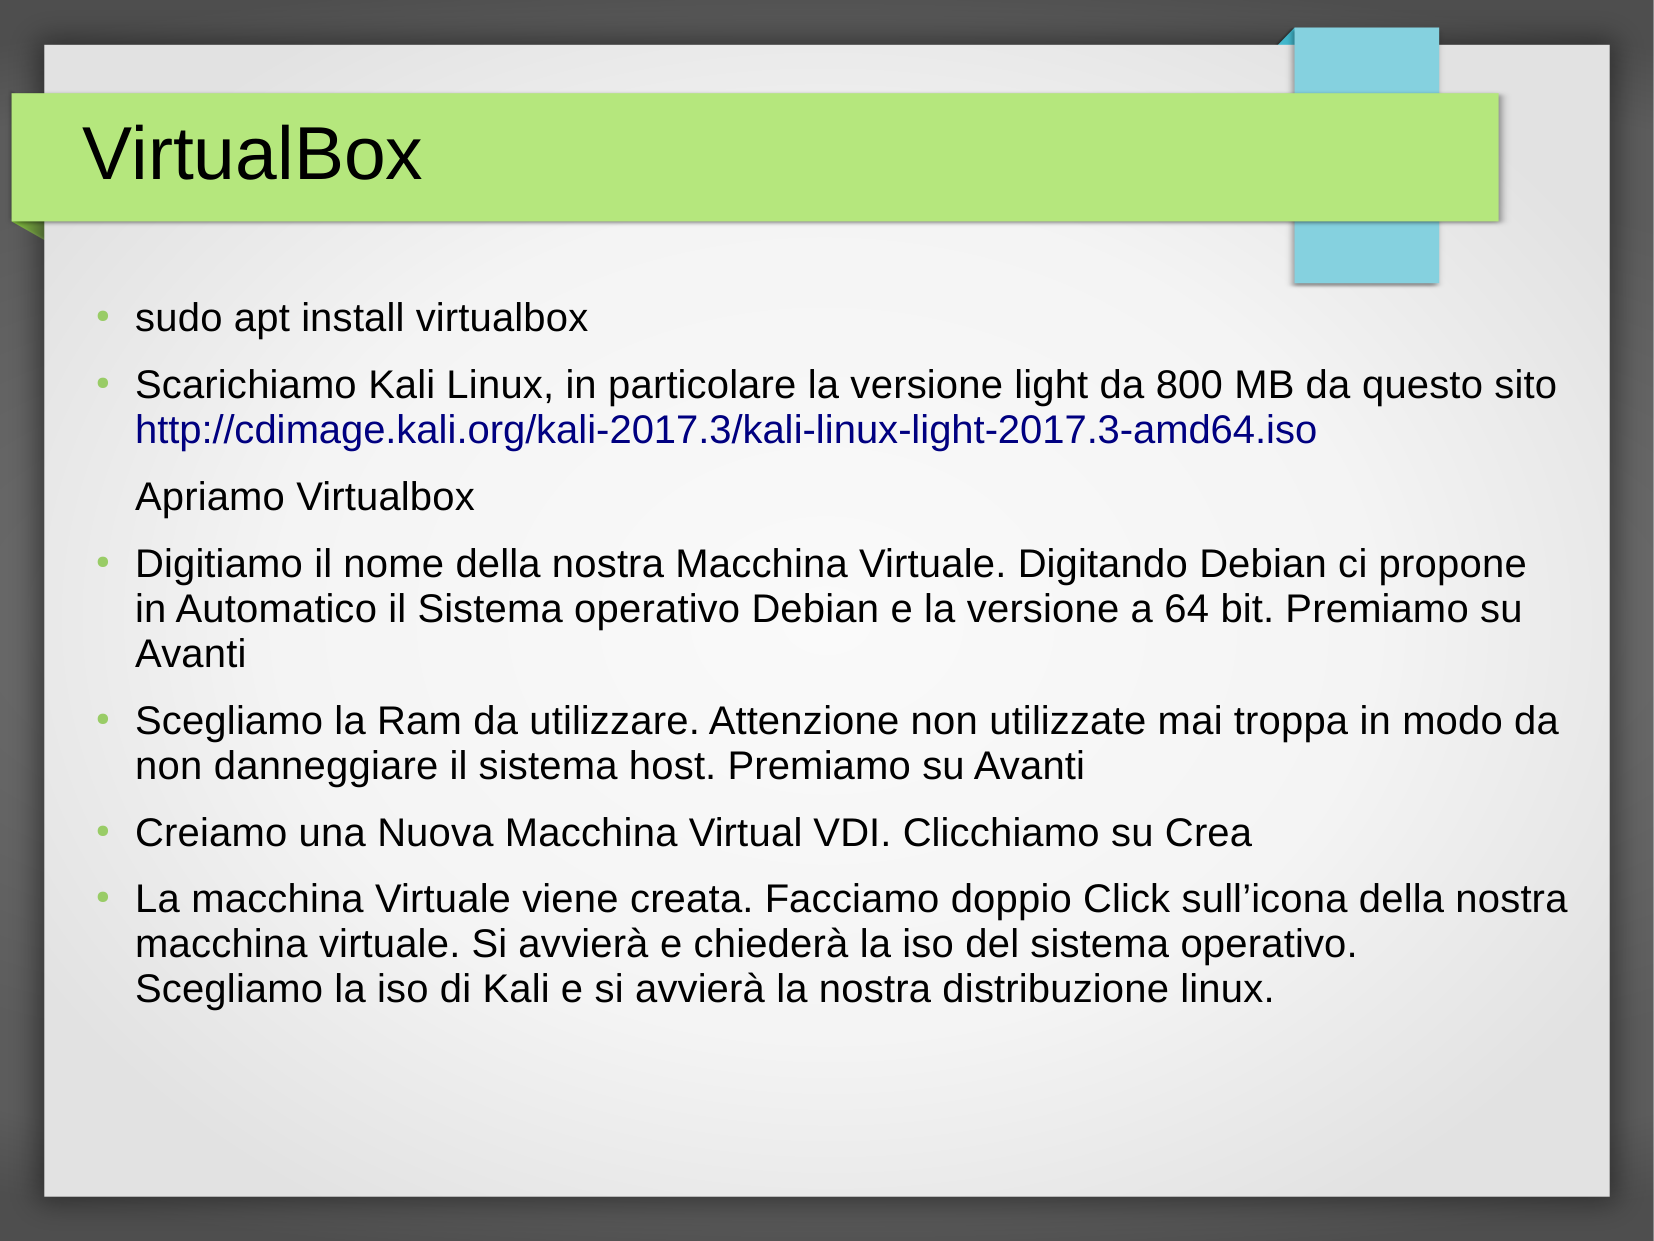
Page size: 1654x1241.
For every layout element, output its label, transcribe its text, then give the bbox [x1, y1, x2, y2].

list sudo apt install virtualbox Scarichiamo Kali Linux, in particolare la versione light da 800 MB da questo sito http://cdimage.kali.org/kali-2017.3/kali-linux-light-2017.3-amd64.iso Apriamo Virtualbox Digitiamo il nome della nostra Macchina Virtuale. Digitando Debian ci propone in Automatico il Sistema operativo Debian e la versione a 64 bit. Premiamo su Avanti Scegliamo la Ram da utilizzare. Attenzione non utilizzate mai troppa in modo da non danneggiare il sistema host. Premiamo su Avanti Creiamo una Nuova Macchina Virtual VDI. Clicchiamo su Crea La macchina Virtuale viene creata. Facciamo doppio Click sull’icona della nostra macchina virtuale. Si avvierà e chiederà la iso del sistema operativo. Scegliamo la iso di Kali e si avvierà la nostra distribuzione linux. [82, 295, 1571, 1015]
picture [0, 0, 1654, 1241]
title VirtualBox [82, 94, 1264, 213]
